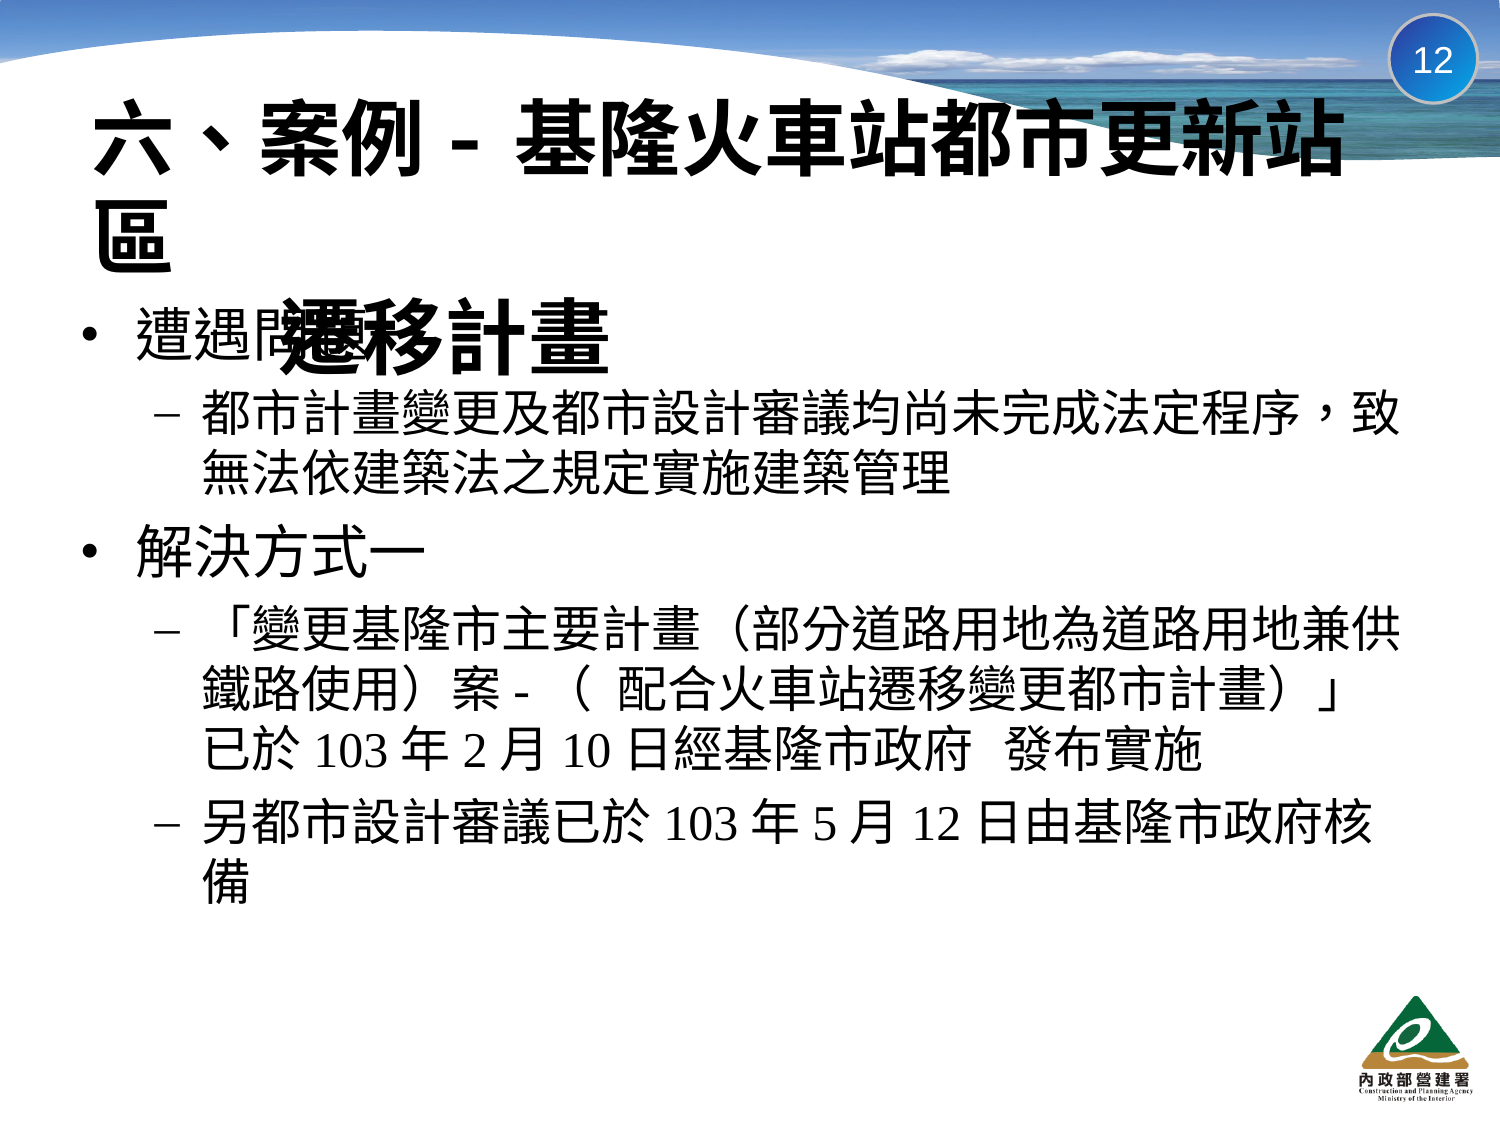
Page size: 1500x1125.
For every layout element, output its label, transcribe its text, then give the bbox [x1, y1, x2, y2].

picture [1359, 996, 1473, 1102]
list 遭遇問題一 都市計畫變更及都市設計審議均尚未完成法定程序，致無法依建築法之規定實施建築管理 解決方式一 「變更基隆市主要計畫（部分道路用地為道路用地兼供鐵路使用）案-（ 配合火車站遷移變更都市計畫）」 已於103年2月10日經基隆市政府 發布實施 另都市設計審議已於103年5月12日由基隆市政府核備 [64, 290, 1436, 858]
text_box 六、案例-基隆火車站都市更新站區 遷移計畫 [76, 78, 1427, 266]
